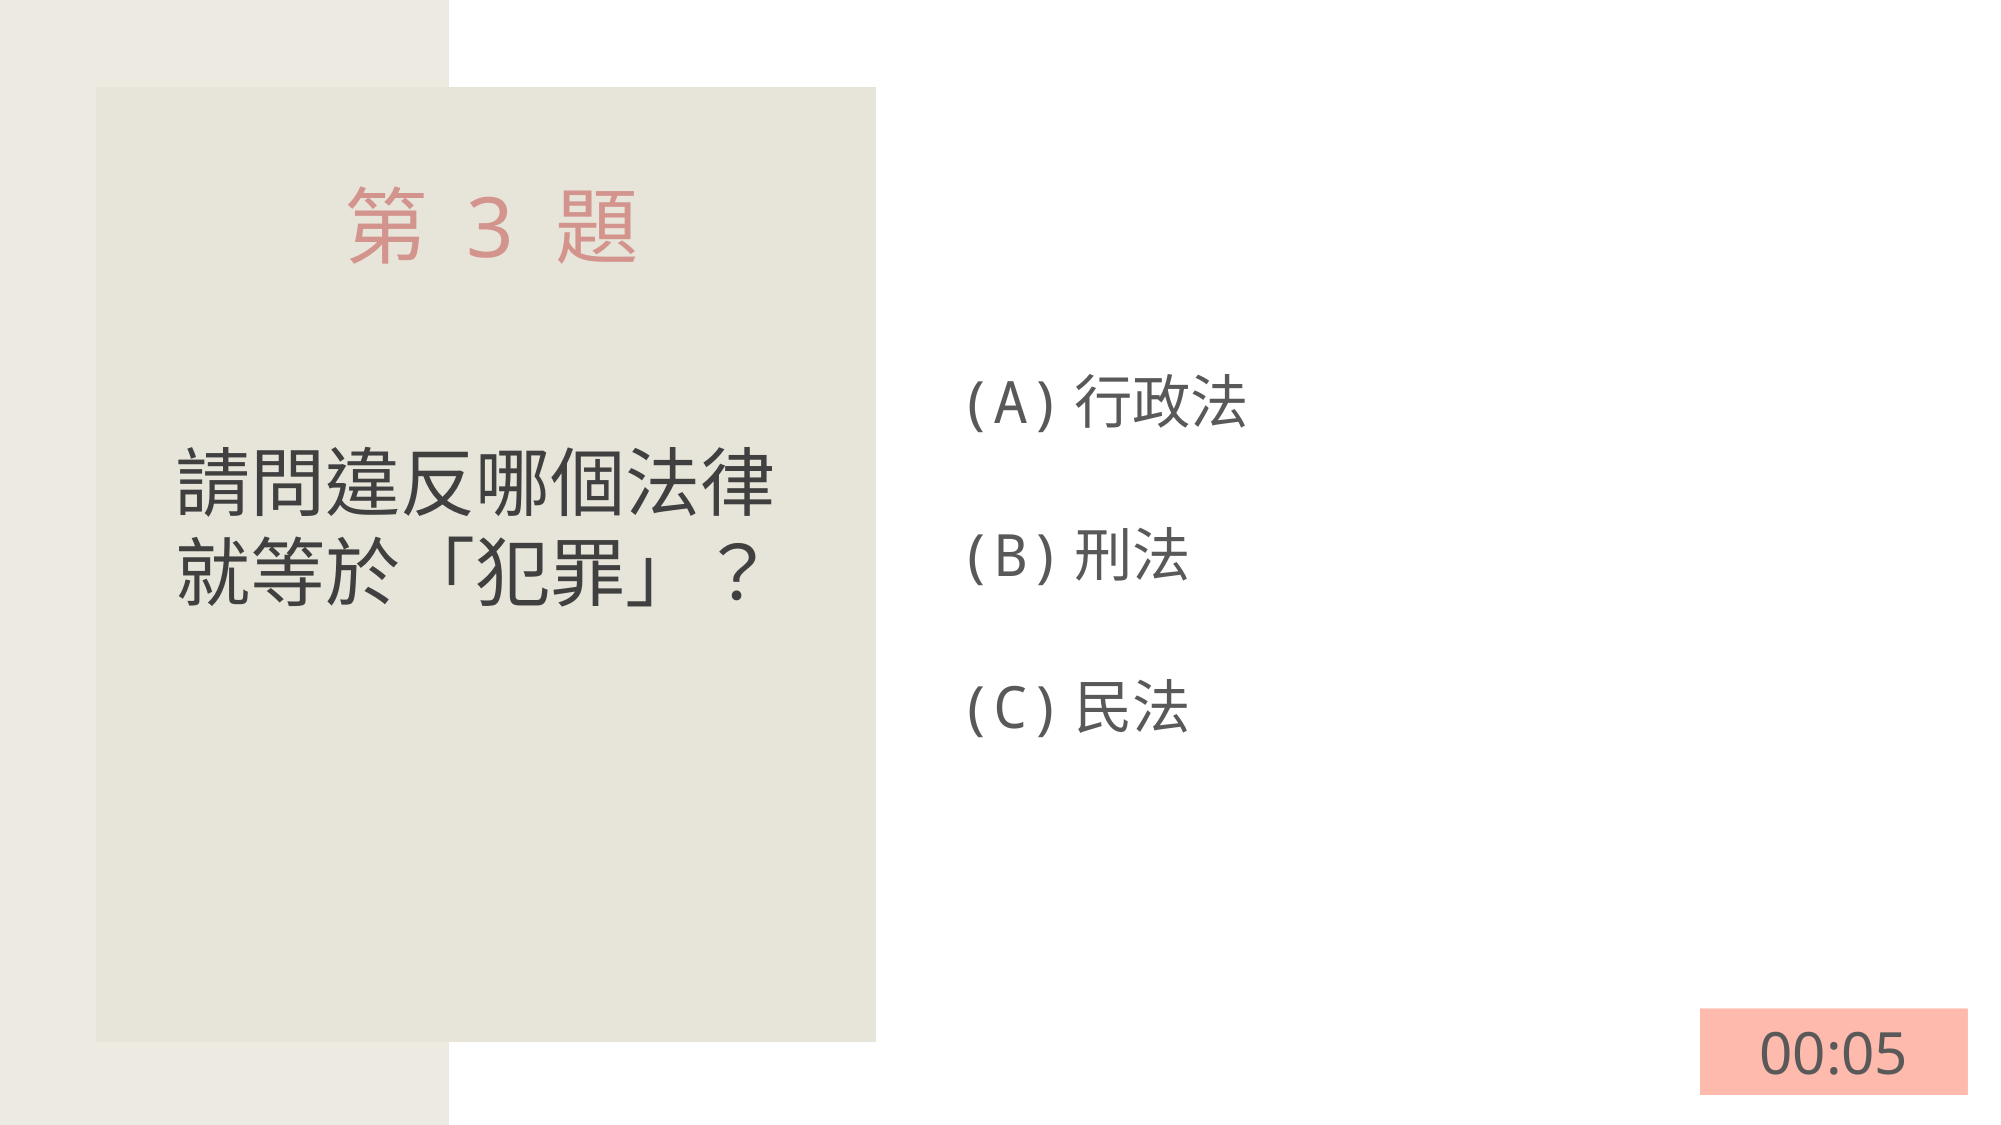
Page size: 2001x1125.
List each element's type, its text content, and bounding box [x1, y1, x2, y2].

text_box (B) [943, 510, 1059, 597]
text_box 第 3 題 [285, 165, 698, 282]
text_box 刑法 [1059, 510, 1527, 597]
text_box 請問違反哪個法律就等於「犯罪」？ [160, 426, 804, 624]
text_box 民法 [1059, 662, 1527, 749]
text_box 行政法 [1059, 357, 1527, 444]
text_box (A) [943, 357, 1059, 444]
text_box (C) [943, 662, 1059, 749]
text_box 00:05 [1700, 1008, 1968, 1095]
